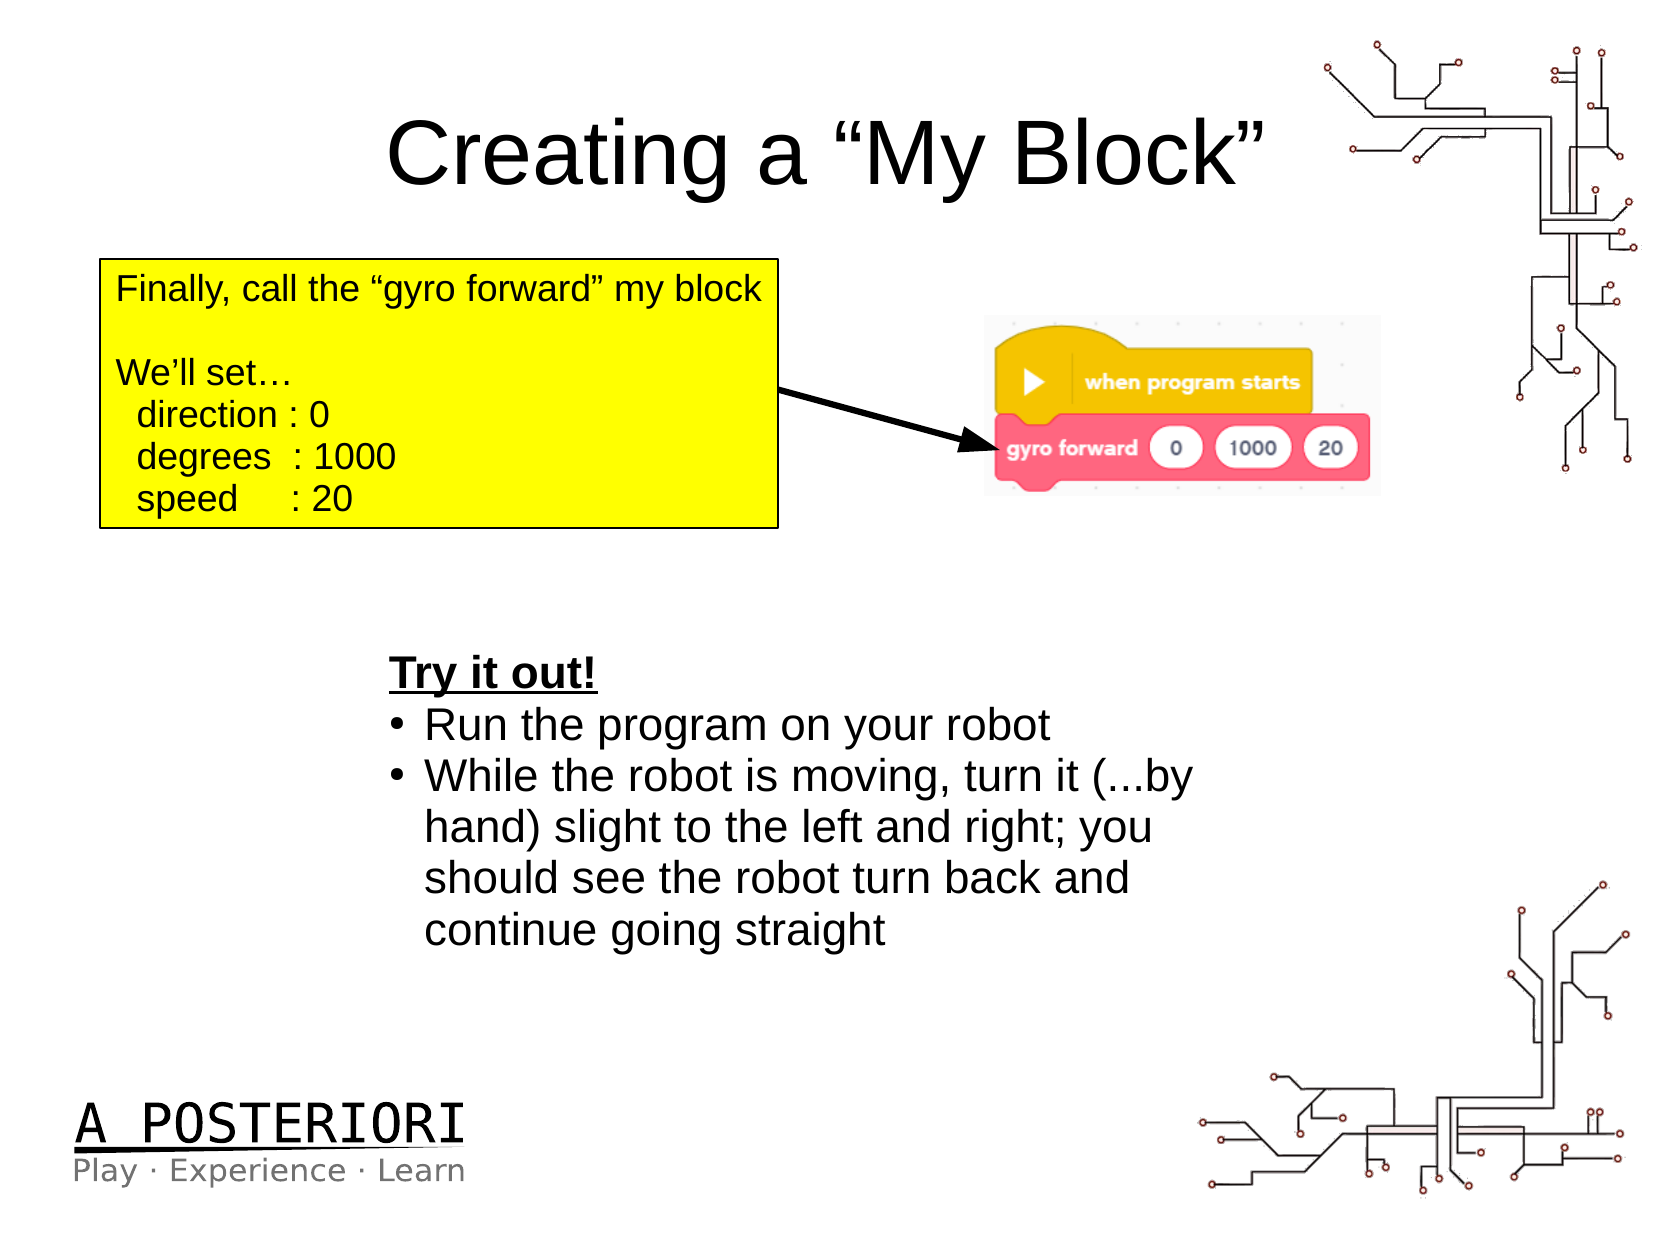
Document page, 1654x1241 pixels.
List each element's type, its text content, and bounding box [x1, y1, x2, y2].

picture [984, 35, 1643, 496]
picture [1177, 863, 1635, 1200]
text_box Try it out! Run the program on your robot While the robot is moving, turn it (...by hand) slight to the left and right; you should see the robot turn back and continue going straight [374, 640, 1246, 1066]
title Creating a “My Block” [82, 49, 1571, 257]
text_box Finally, call the “gyro forward” my block We’ll set… direction : 0 degrees : 1000 speed : 20 [99, 259, 778, 529]
